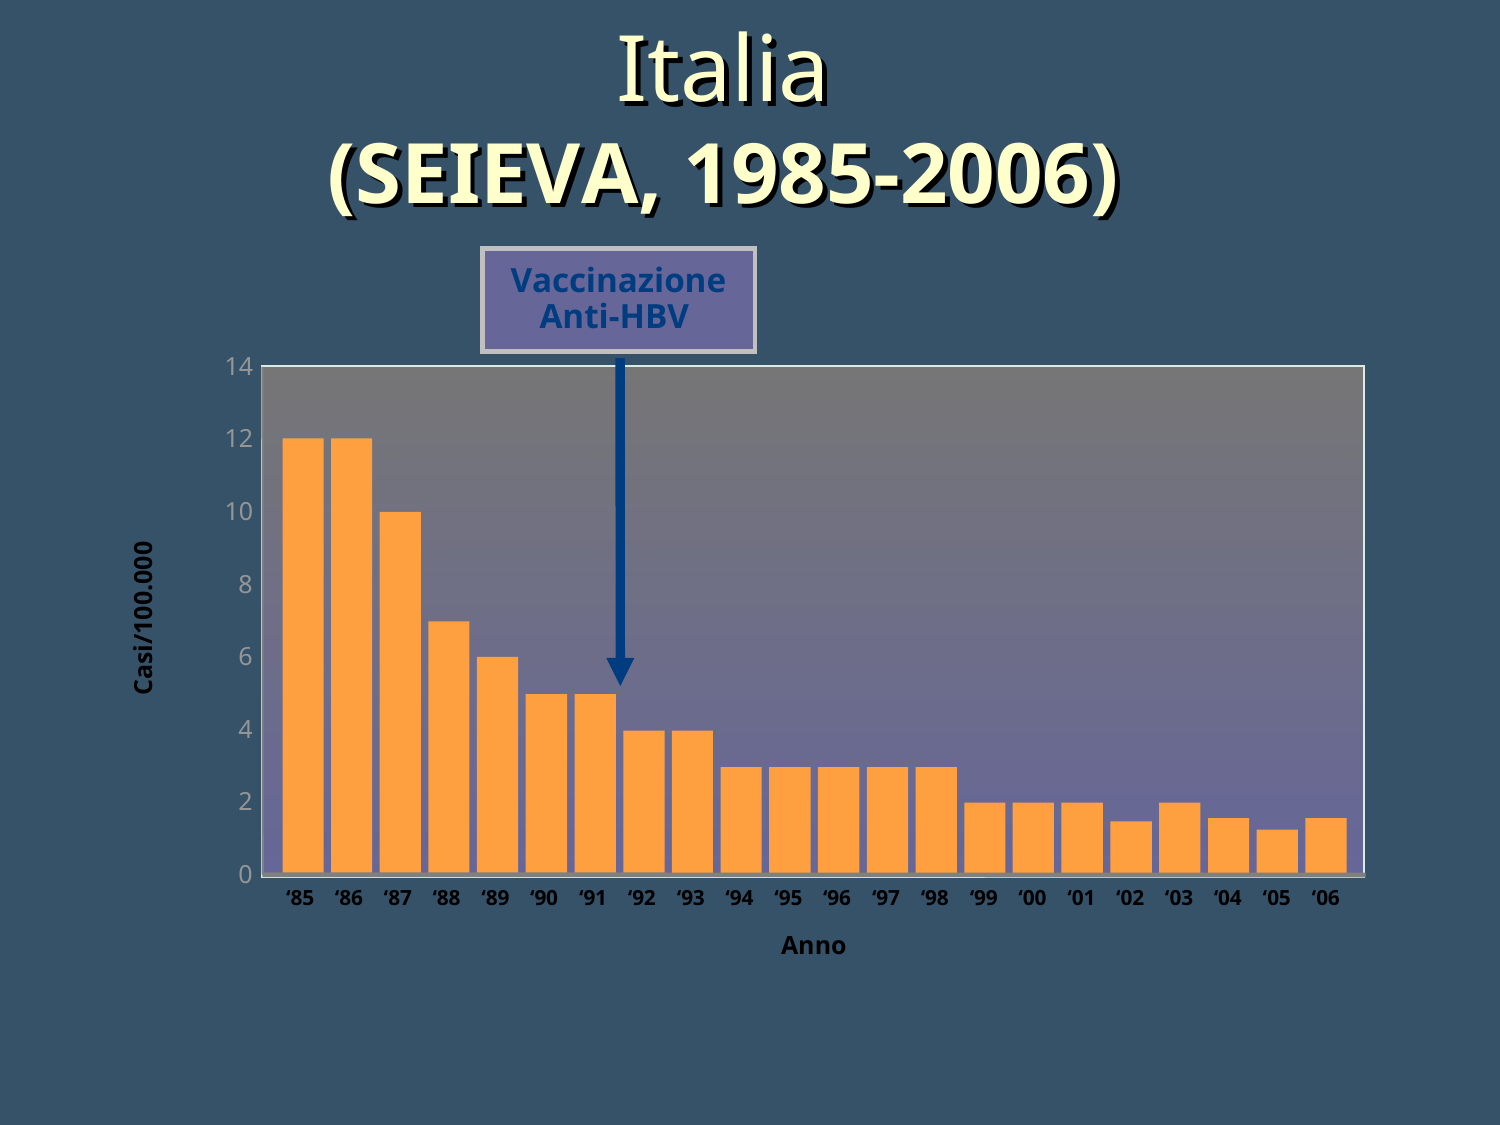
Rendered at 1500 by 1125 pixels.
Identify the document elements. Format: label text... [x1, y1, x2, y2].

text_box ‘98 [920, 887, 950, 915]
text_box ‘93 [676, 887, 706, 915]
text_box 12 [224, 422, 254, 453]
text_box ‘96 [822, 887, 852, 915]
text_box ‘05 [1262, 887, 1292, 915]
text_box ‘04 [1212, 887, 1243, 915]
text_box 8 [238, 567, 253, 598]
text_box 10 [224, 495, 254, 526]
text_box ‘95 [773, 887, 804, 915]
text_box Casi/100.000 [130, 541, 158, 696]
text_box 14 [224, 350, 254, 381]
text_box [262, 365, 1364, 872]
text_box ‘02 [1115, 887, 1145, 915]
text_box ‘99 [969, 887, 999, 915]
text_box ‘85 [285, 887, 315, 915]
text_box Vaccinazione Anti-HBV [482, 248, 755, 352]
text_box ‘03 [1164, 887, 1194, 915]
text_box 2 [238, 785, 253, 816]
text_box ‘01 [1066, 887, 1097, 915]
text_box ‘91 [578, 887, 608, 915]
text_box ‘89 [480, 887, 511, 915]
text_box ‘97 [871, 887, 901, 915]
text_box ‘90 [529, 887, 559, 915]
text_box 6 [238, 640, 253, 671]
text_box Anno [799, 933, 829, 961]
text_box ‘00 [1017, 887, 1048, 915]
text_box ‘06 [1310, 887, 1341, 915]
text_box Tassi di incidenza di EVA B in Italia (SEIEVA, 1985-2006) [0, 10, 1447, 221]
text_box 4 [238, 713, 253, 744]
text_box ‘87 [383, 887, 413, 915]
text_box ‘92 [627, 887, 657, 915]
text_box ‘88 [431, 887, 462, 915]
text_box 0 [238, 858, 253, 889]
text_box ‘94 [724, 887, 755, 915]
text_box ‘86 [334, 887, 364, 915]
